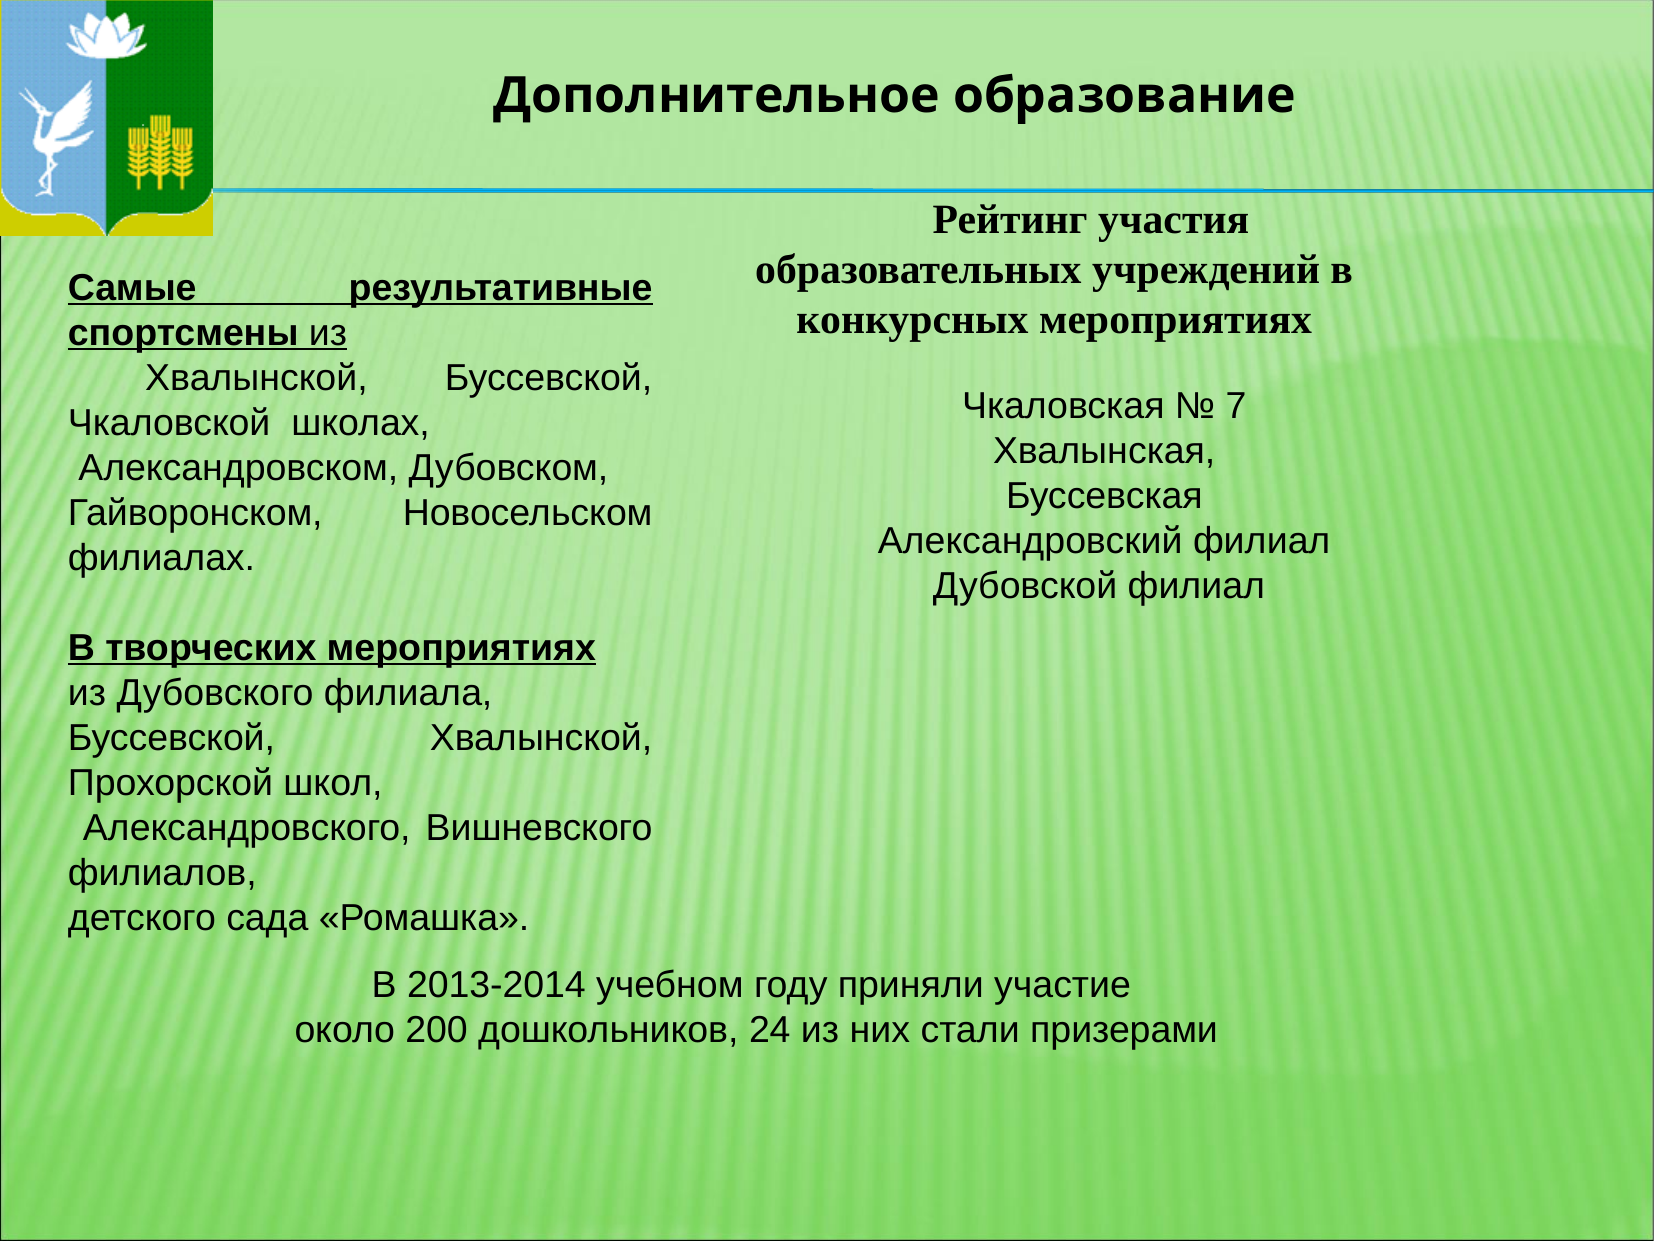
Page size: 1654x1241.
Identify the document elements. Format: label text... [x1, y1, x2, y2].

text_box Дополнительное образование [478, 54, 1545, 131]
picture [0, 0, 1654, 1241]
text_box В 2013-2014 учебном году приняли участие около 200 дошкольников, 24 из них стали призерами [279, 952, 1234, 1058]
text_box Чкаловская № 7 Хвалынская, Буссевская Александровский филиал Дубовской филиал [844, 373, 1365, 614]
text_box Самые результативные спортсмены из Хвалынской, Буссевской, Чкаловской школах, Александровском, Дубовском, Гайворонском, Новосельском филиалах. В творческих мероприятиях из Дубовского филиала, Буссевской, Хвалынской, Прохорской школ, Александровского, Вишневского филиалов, детского сада «Ромашка». [53, 255, 668, 947]
text_box Рейтинг участия образовательных учреждений в конкурсных мероприятиях [679, 184, 1430, 351]
